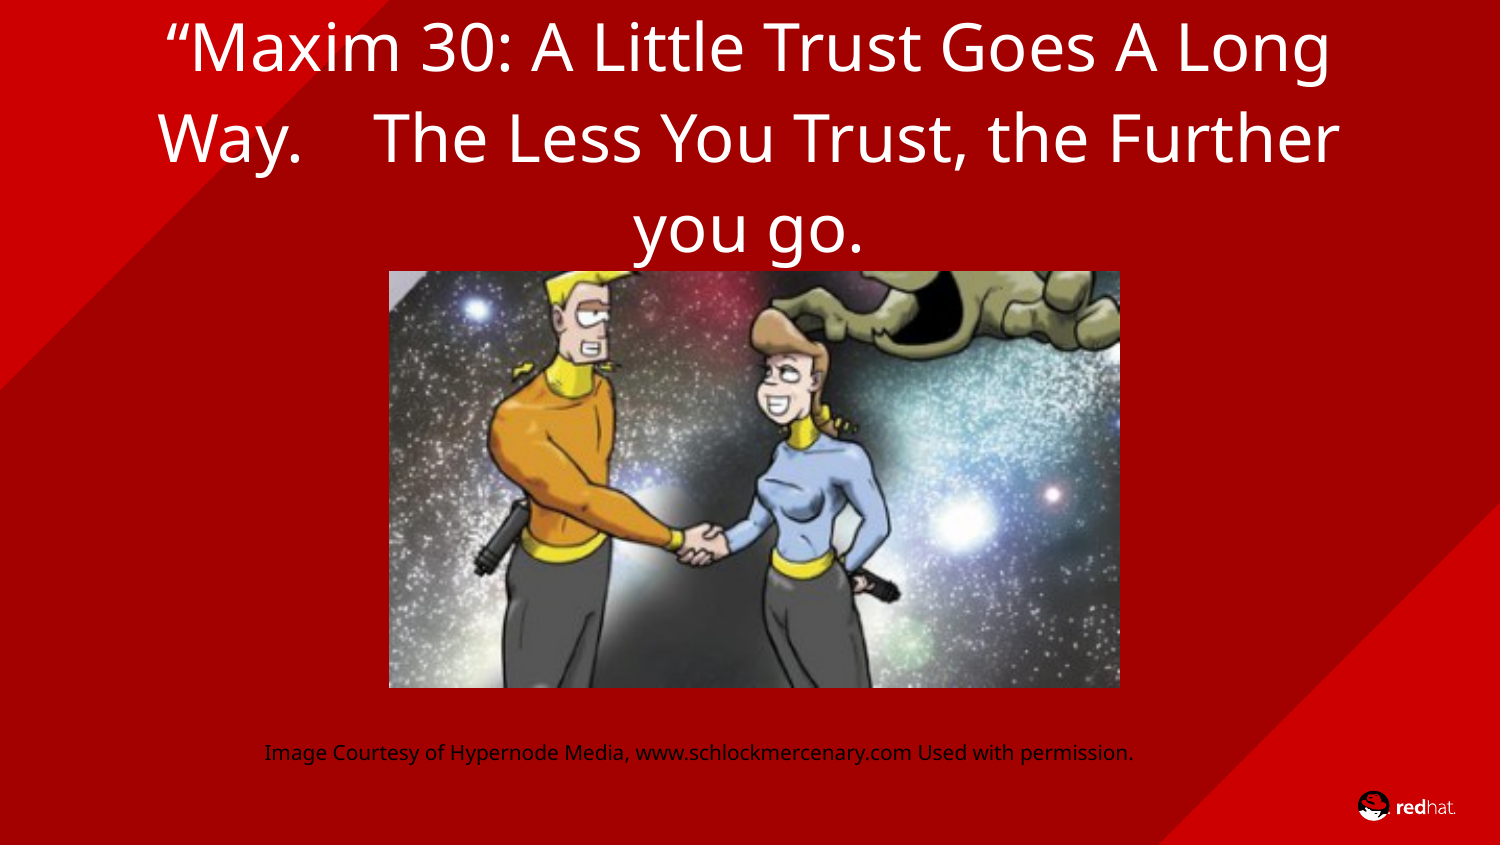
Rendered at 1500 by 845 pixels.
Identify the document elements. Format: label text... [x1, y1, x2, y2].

text_box Image Courtesy of Hypernode Media, www.schlockmercenary.com Used with permission. [249, 730, 1205, 770]
title “Maxim 30: A Little Trust Goes A Long Way. The Less You Trust, the Further you go. [112, 0, 1388, 169]
picture [0, 0, 1500, 845]
